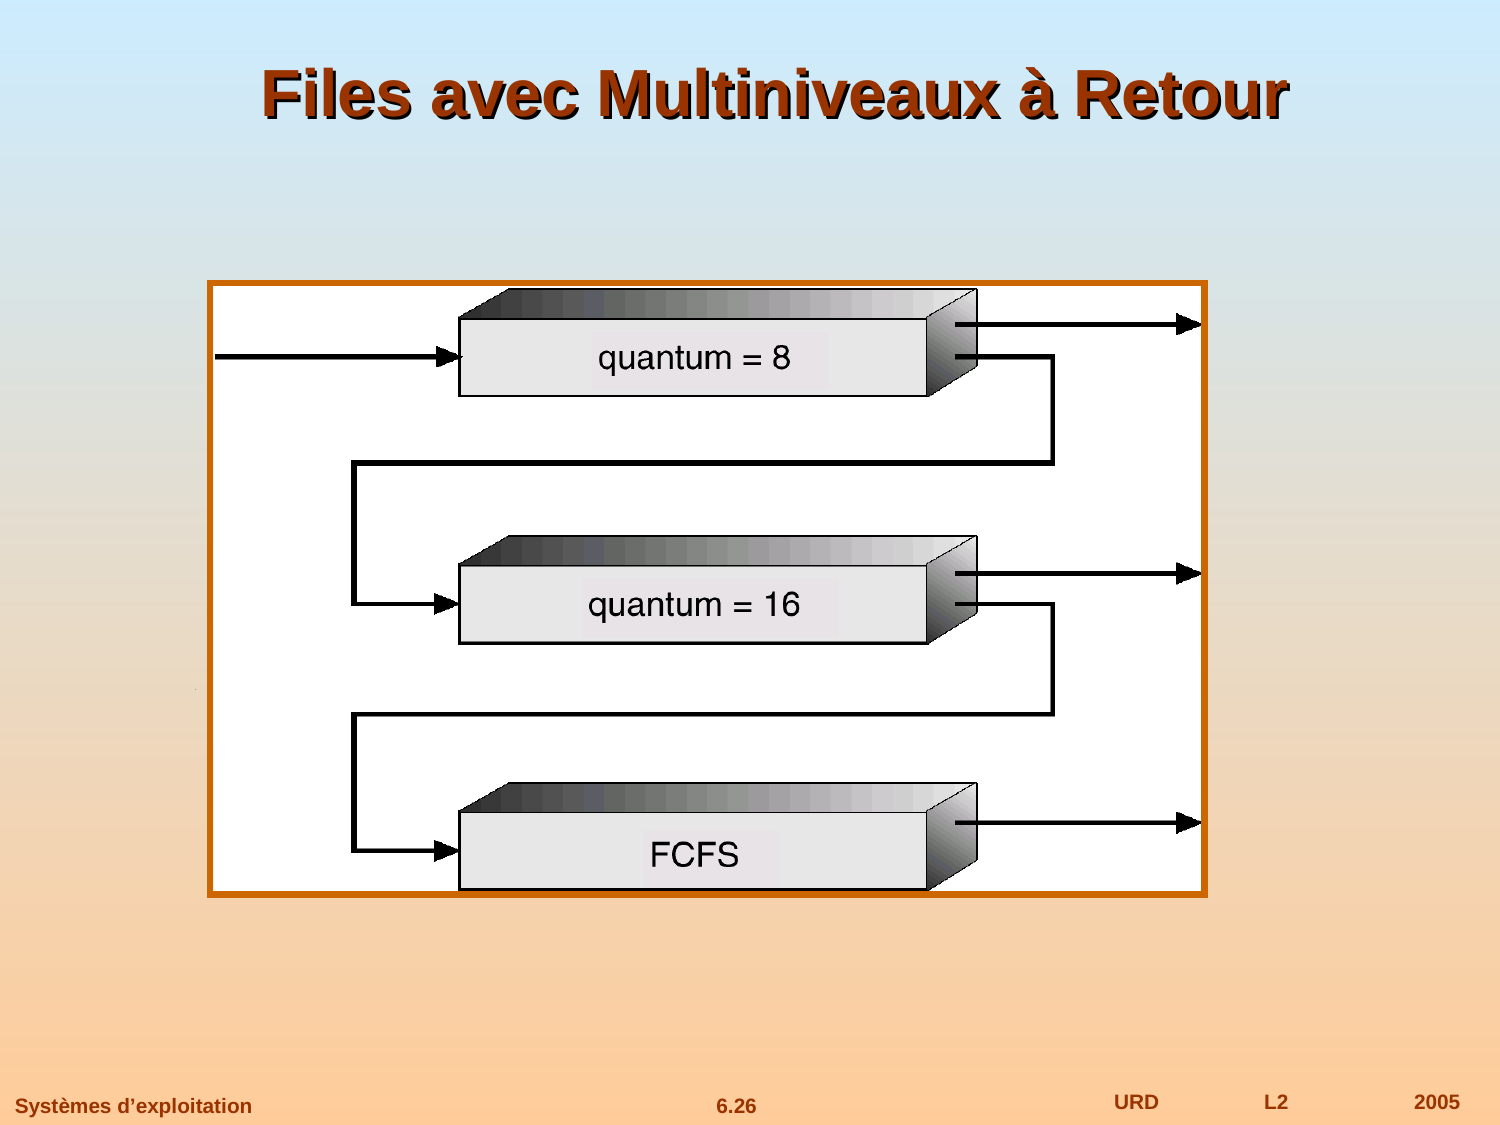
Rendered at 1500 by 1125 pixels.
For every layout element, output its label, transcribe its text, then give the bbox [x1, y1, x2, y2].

picture [213, 286, 1202, 892]
title Files avec Multiniveaux à Retour [112, 37, 1438, 138]
